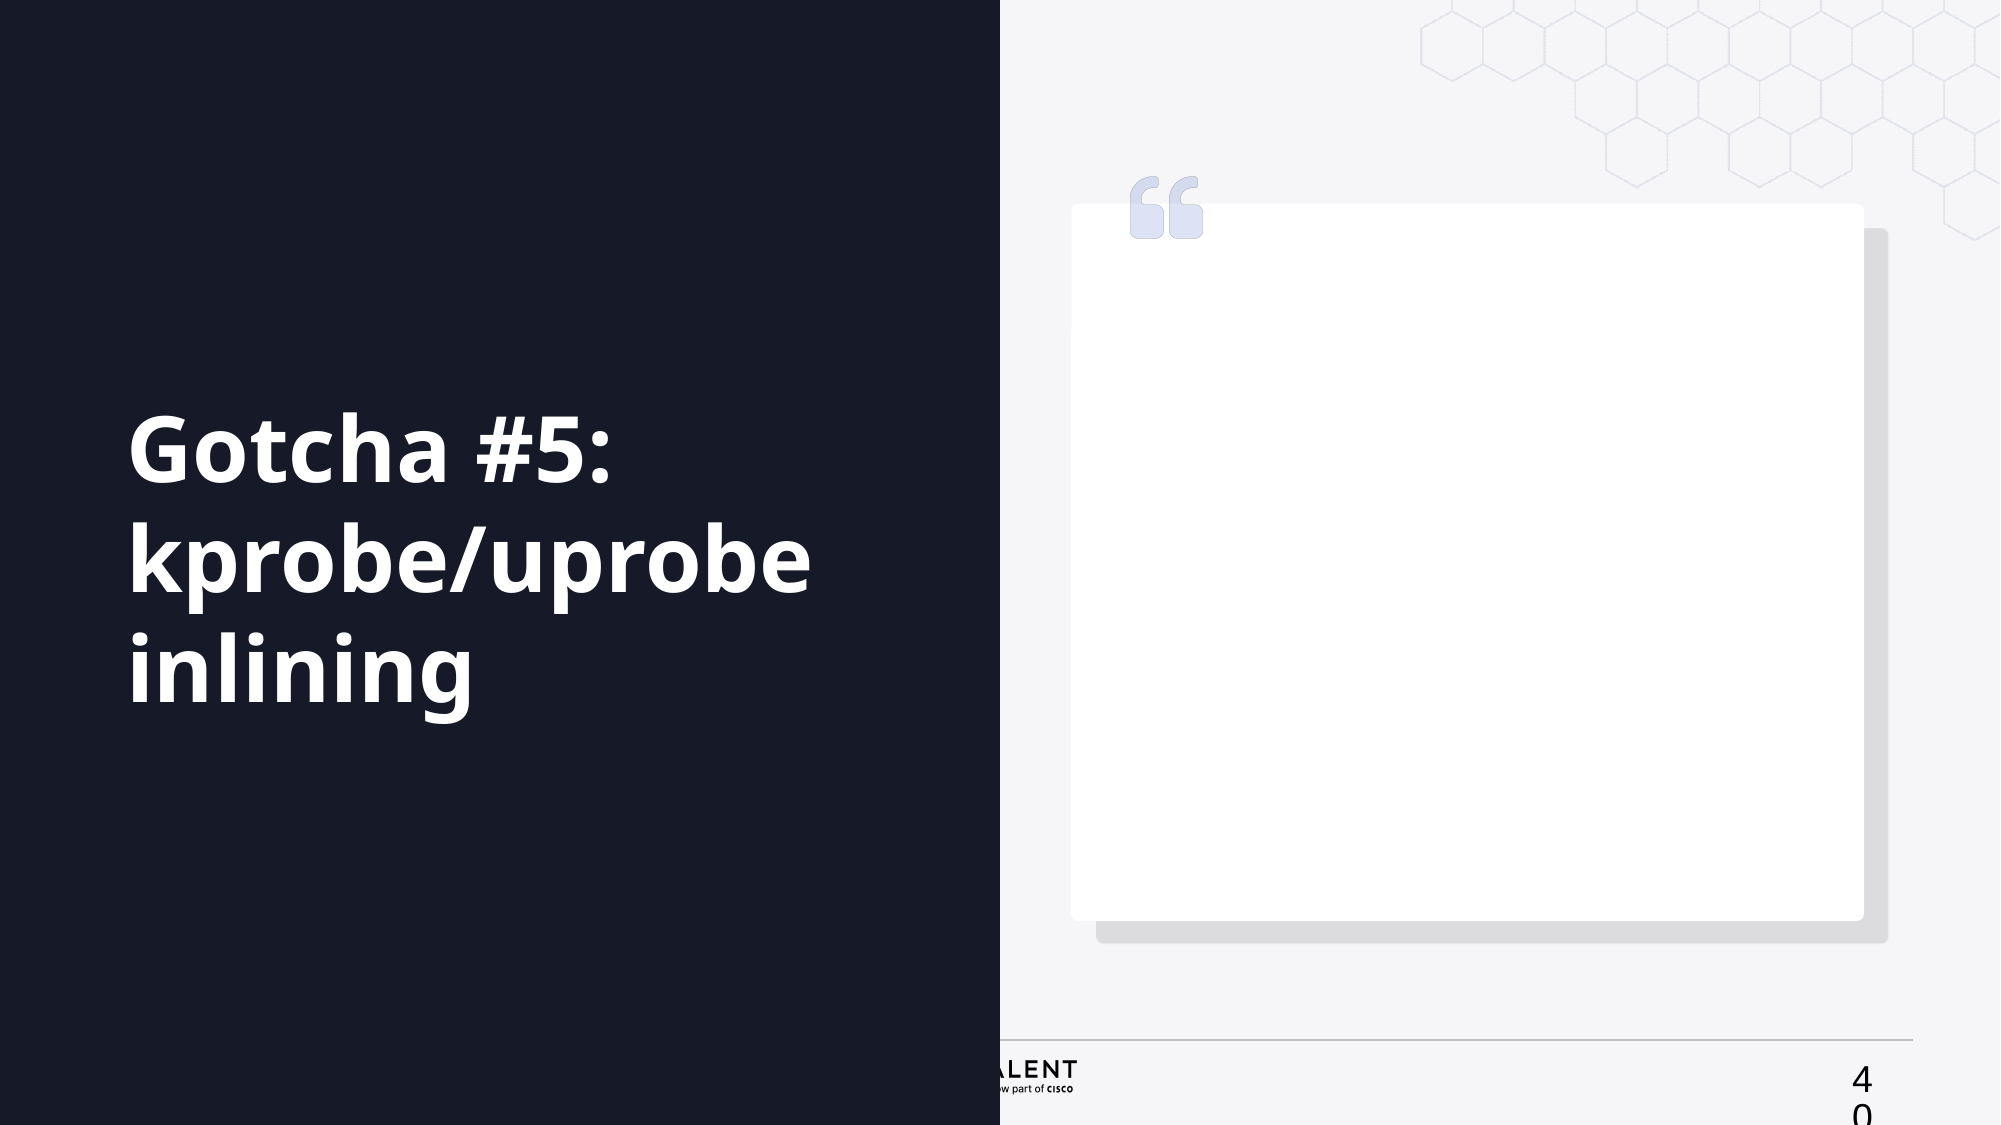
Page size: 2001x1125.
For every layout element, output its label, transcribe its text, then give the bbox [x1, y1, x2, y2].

list Gotcha #5: kprobe/uprobe inlining [110, 383, 871, 621]
picture [1000, 0, 2000, 1125]
picture [1857, 1107, 1868, 1125]
